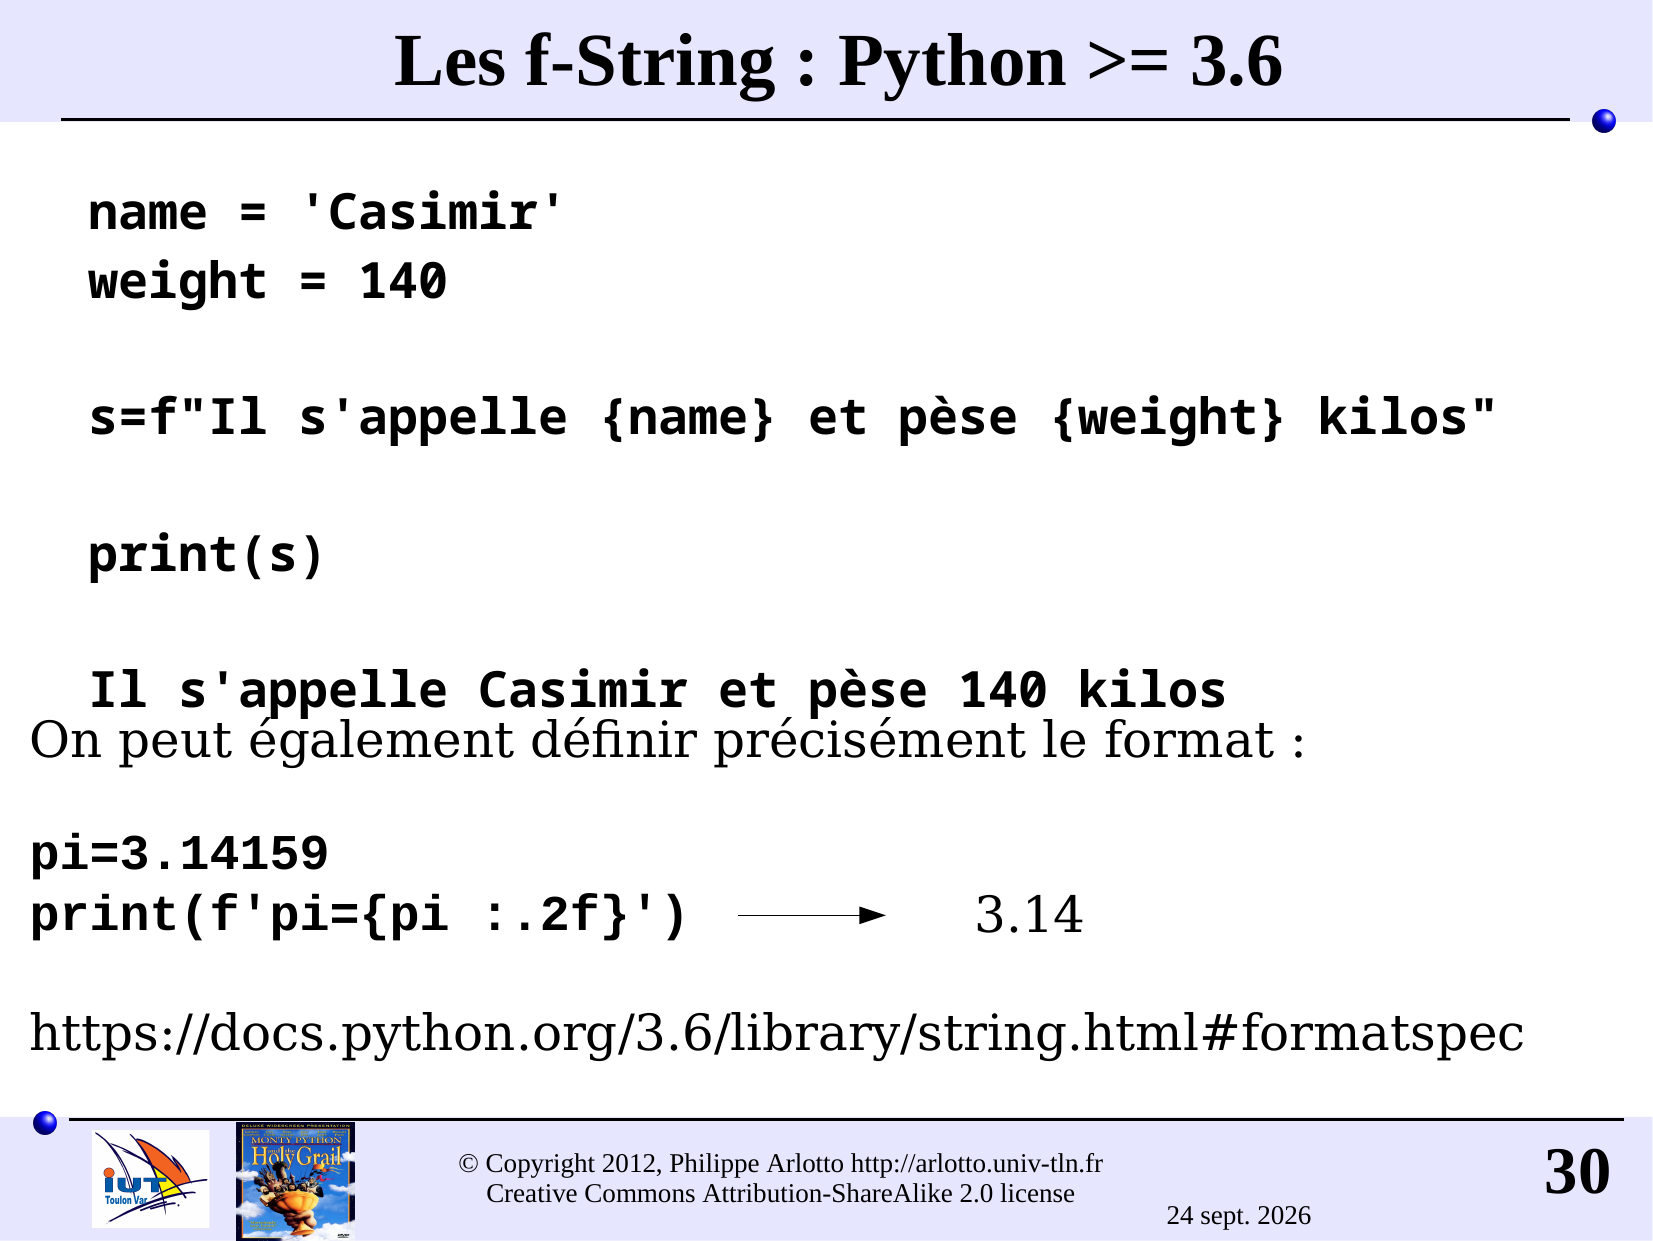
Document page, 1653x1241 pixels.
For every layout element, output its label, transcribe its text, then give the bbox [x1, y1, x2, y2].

text_box name = 'Casimir' weight = 140 s=f"Il s'appelle {name} et pèse {weight} kilos" print(s) Il s'appelle Casimir et pèse 140 kilos [88, 176, 1536, 710]
text_box On peut également définir précisément le format : pi=3.14159 print(f'pi={pi :.2f}') https://docs.python.org/3.6/library/string.html#formatspec [29, 710, 1565, 1063]
title Les f-String : Python >= 3.6 [95, 14, 1585, 107]
text_box 3.14 [974, 885, 1123, 945]
picture [236, 1122, 355, 1241]
